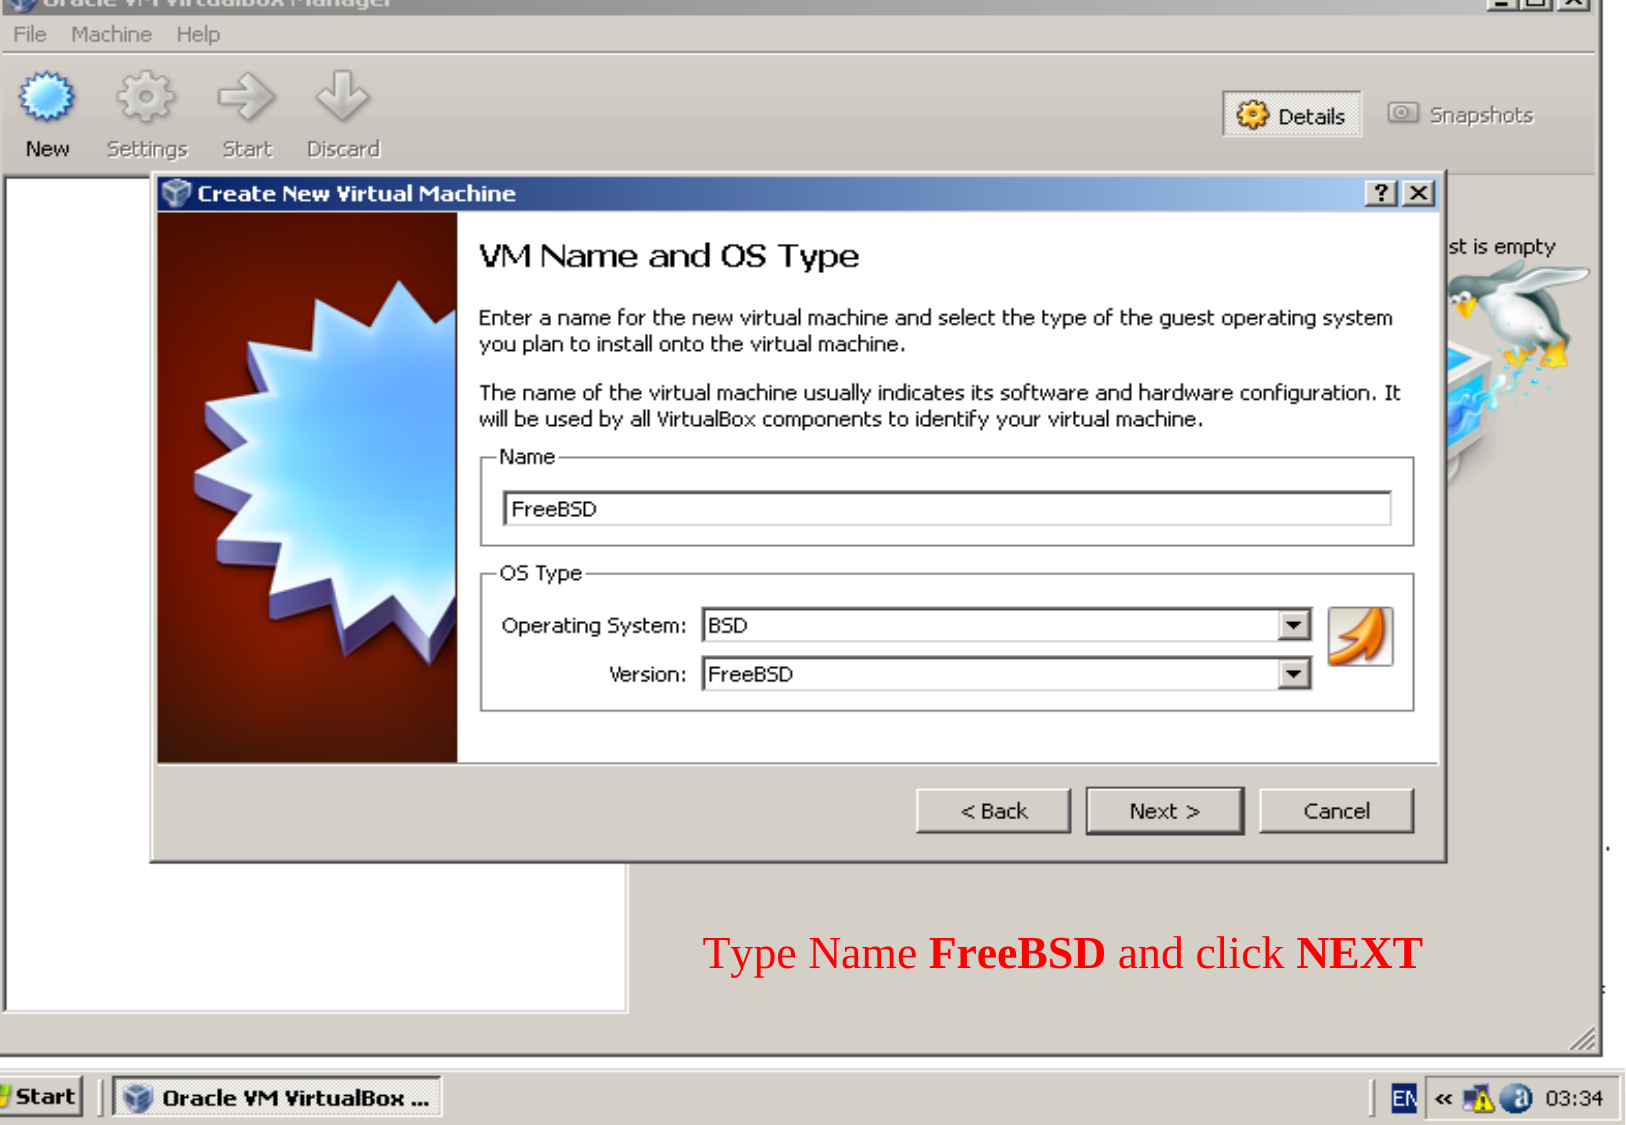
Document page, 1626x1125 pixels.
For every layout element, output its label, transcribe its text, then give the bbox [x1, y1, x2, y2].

picture [0, 0, 1626, 1125]
text_box Type Name FreeBSD and click NEXT [687, 924, 1526, 986]
